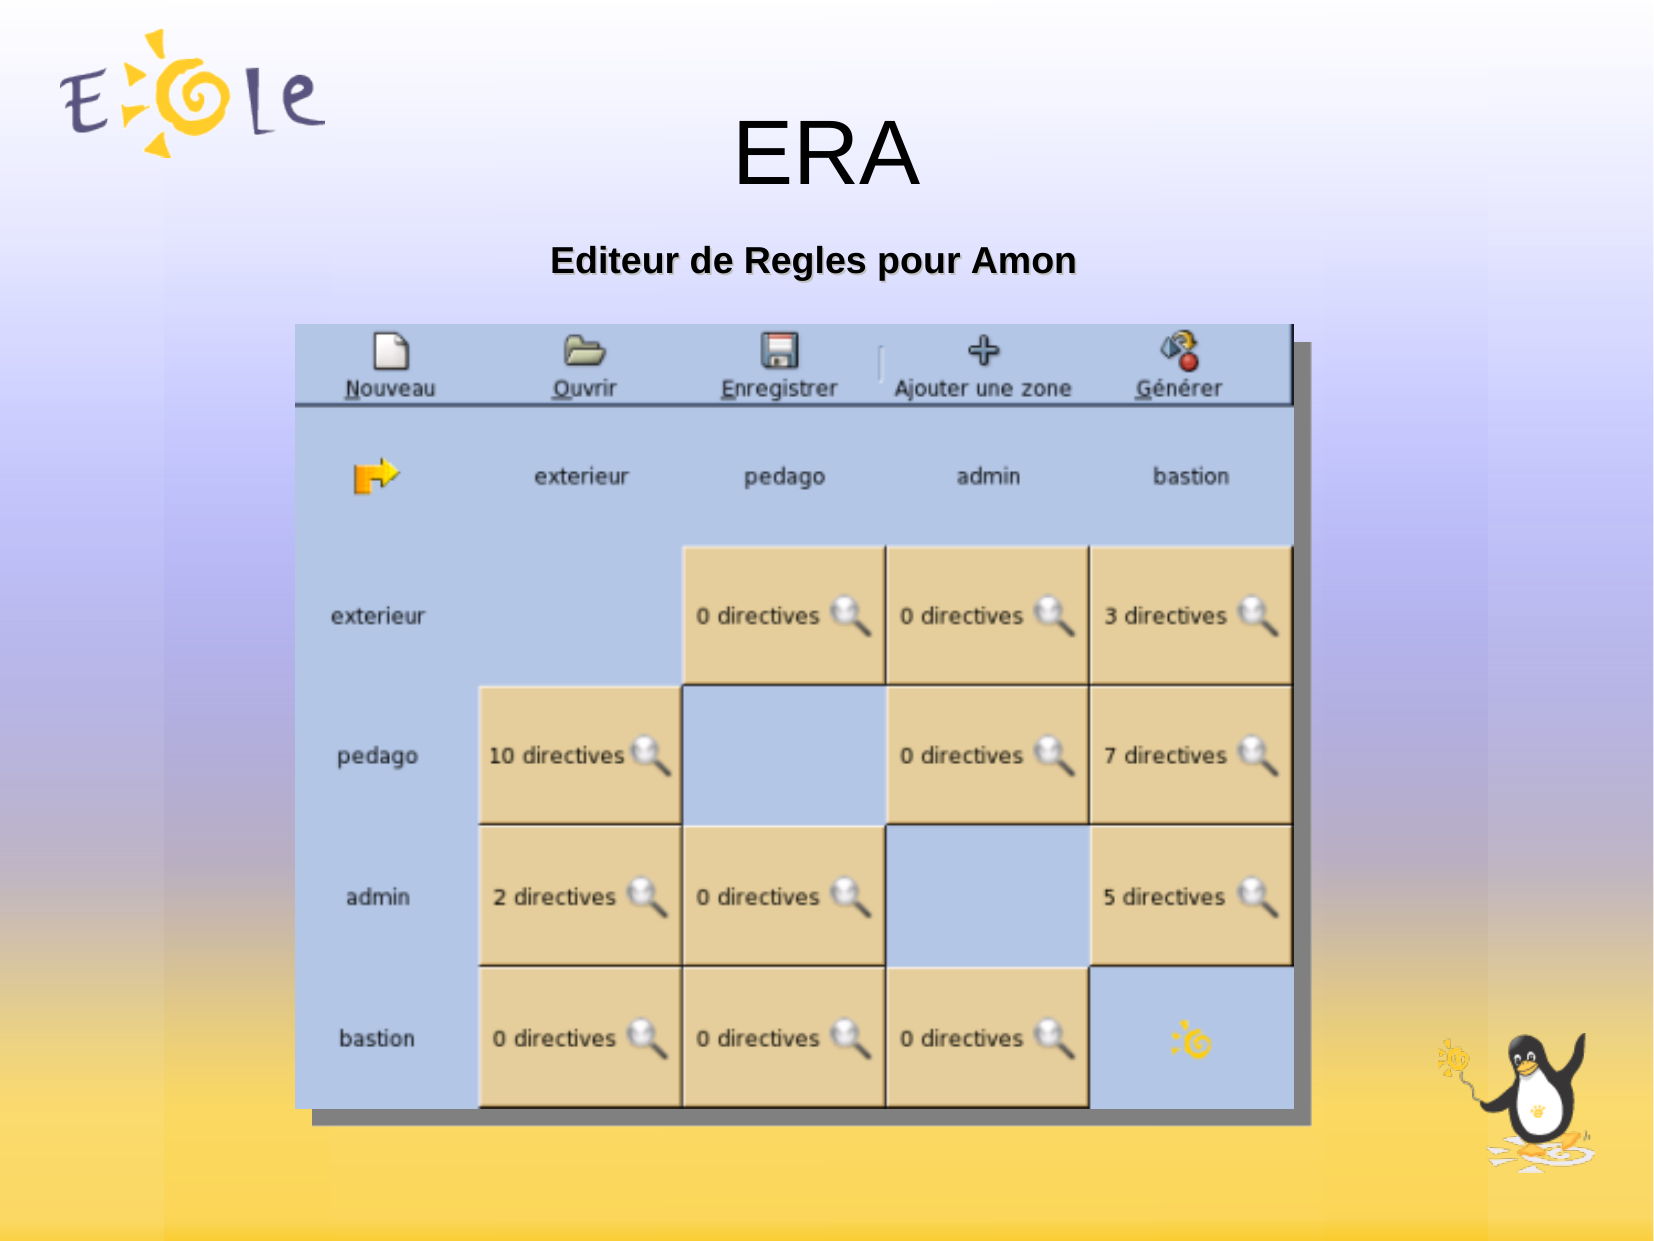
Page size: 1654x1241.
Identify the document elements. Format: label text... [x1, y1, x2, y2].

text_box Editeur de Regles pour Amon [535, 231, 1093, 296]
title ERA [82, 49, 1571, 257]
picture [0, 0, 1654, 1241]
